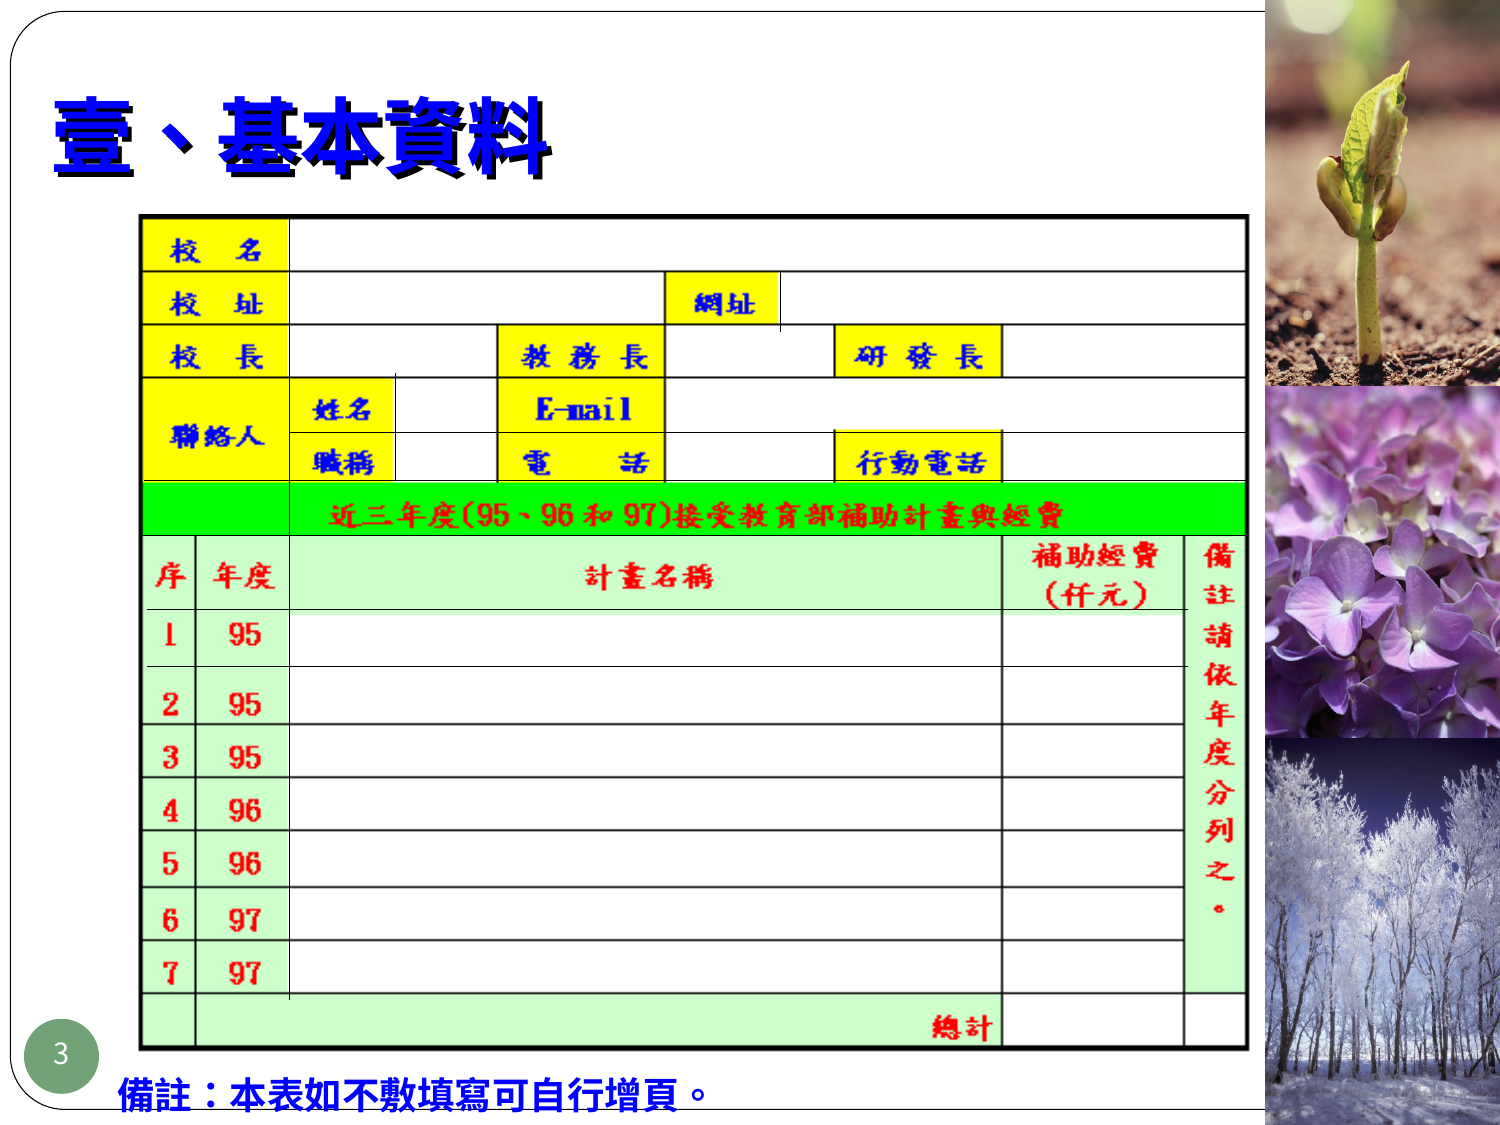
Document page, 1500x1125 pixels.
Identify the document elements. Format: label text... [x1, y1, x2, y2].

title 壹、基本資料 [35, 35, 668, 200]
text_box <編號> [23, 1018, 100, 1094]
picture [135, 214, 1258, 1059]
text_box 備註：本表如不敷填寫可自行增頁。 [102, 1064, 732, 1125]
picture [1265, 0, 1500, 1125]
